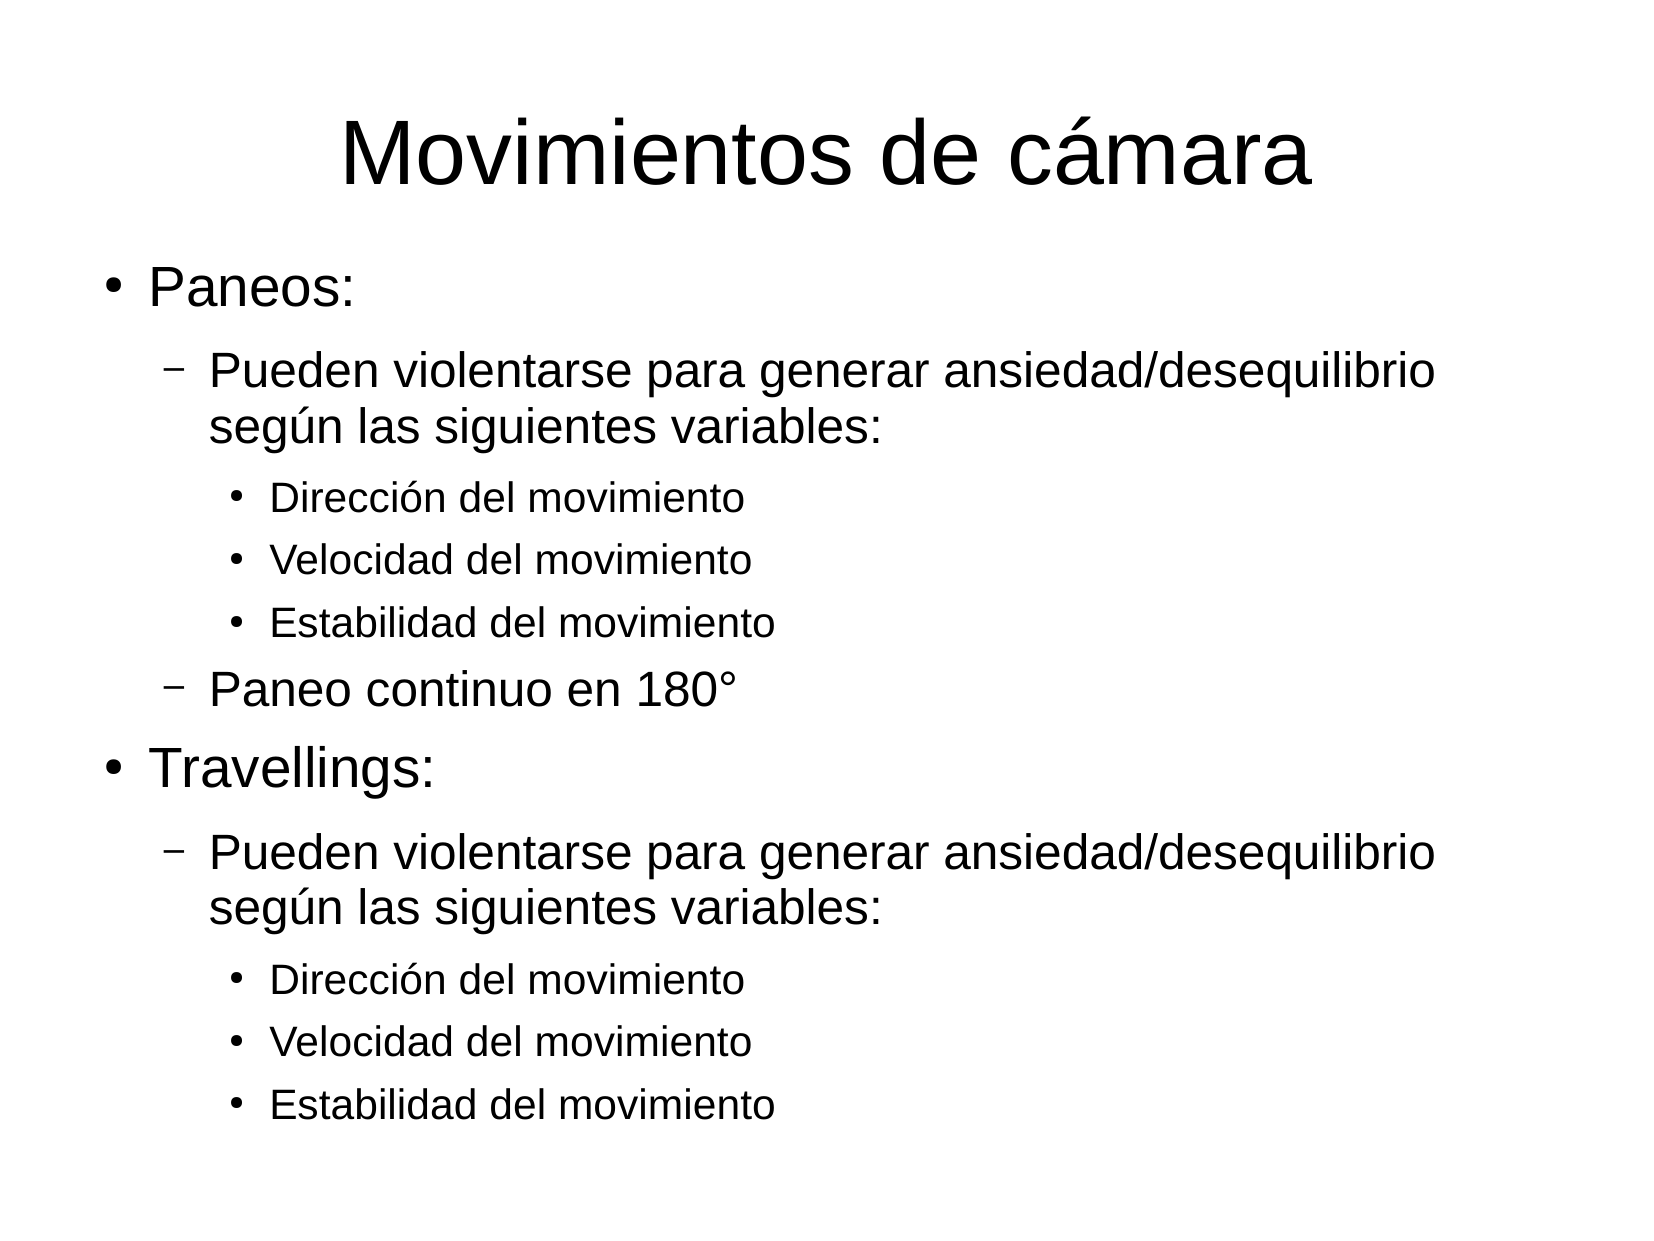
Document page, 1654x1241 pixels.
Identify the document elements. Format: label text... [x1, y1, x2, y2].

list Paneos: Pueden violentarse para generar ansiedad/desequilibrio según las siguientes variables: Dirección del movimiento Velocidad del movimiento Estabilidad del movimiento Paneo continuo en 180° Travellings: Pueden violentarse para generar ansiedad/desequilibrio según las siguientes variables: Dirección del movimiento Velocidad del movimiento Estabilidad del movimiento [88, 254, 1544, 1134]
title Movimientos de cámara [82, 49, 1571, 257]
